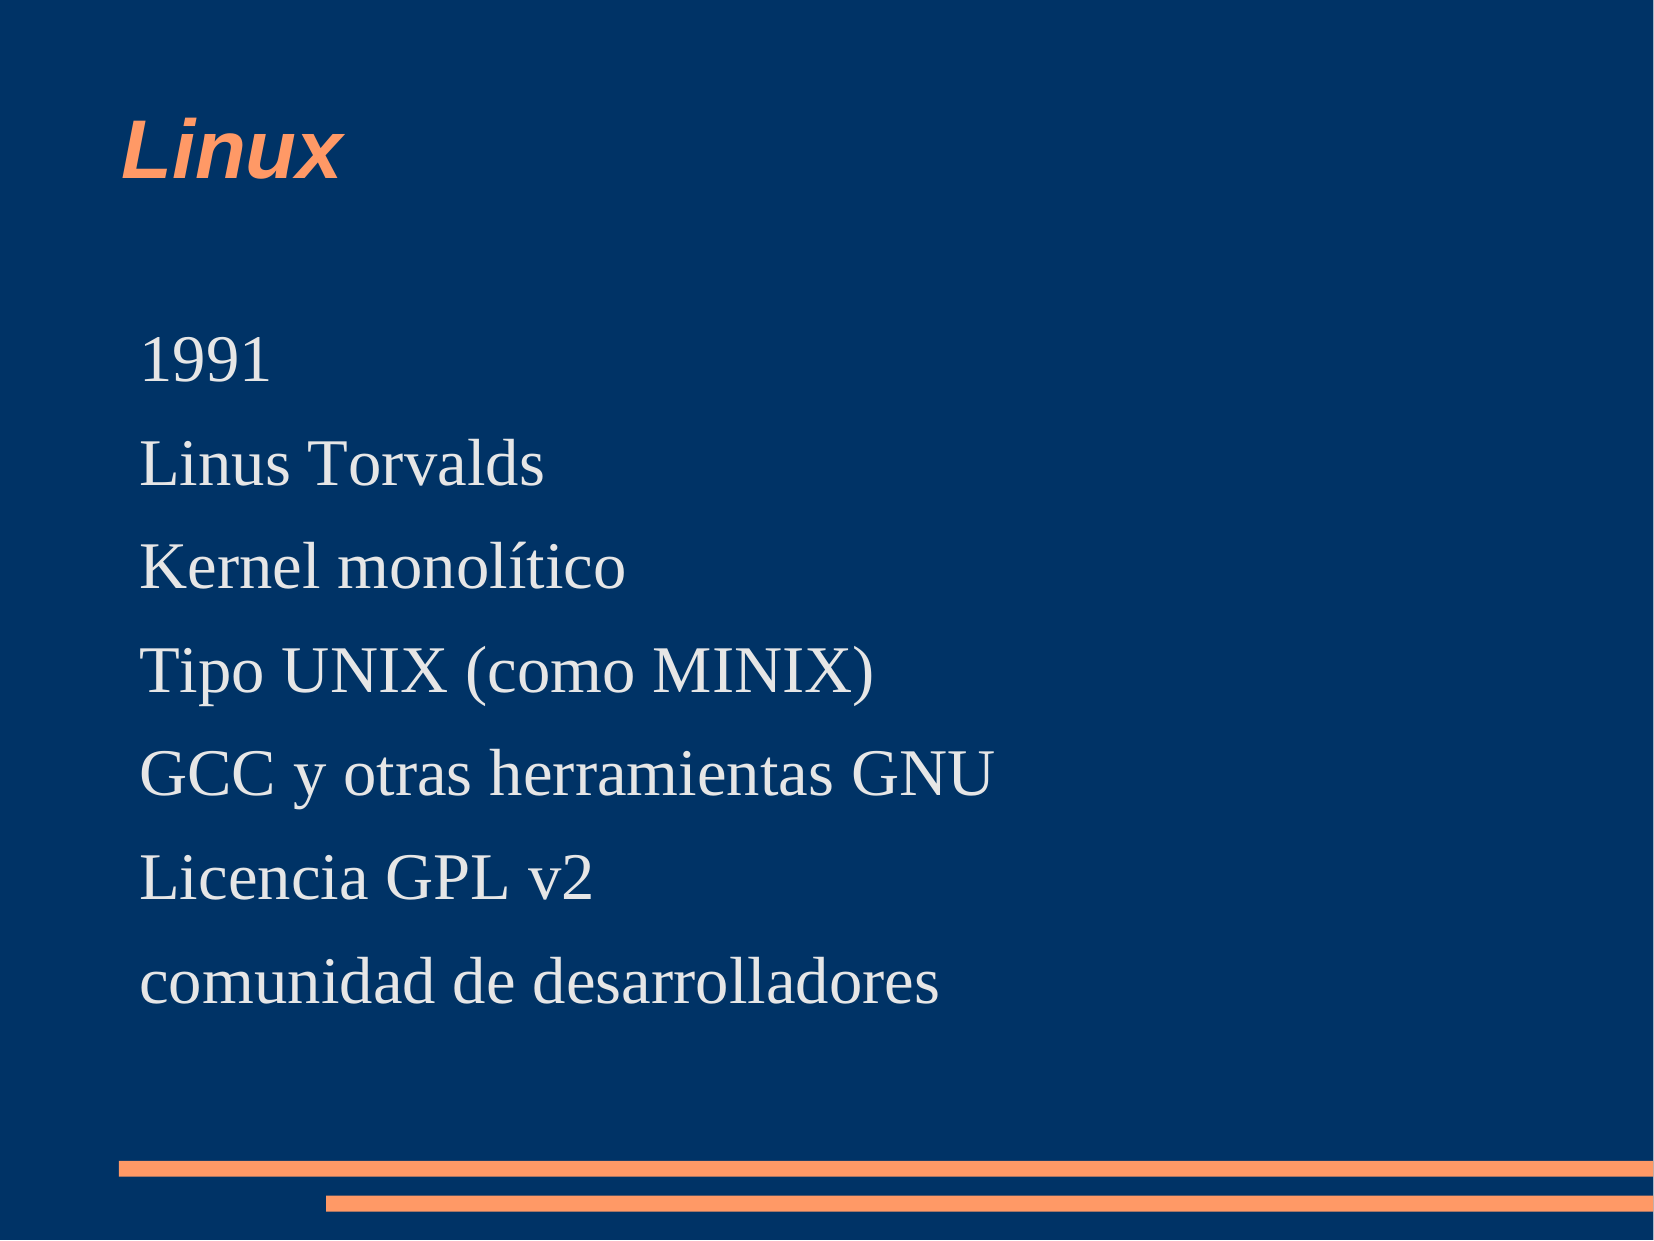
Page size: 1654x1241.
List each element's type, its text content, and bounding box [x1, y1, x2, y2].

title Linux [121, 53, 1534, 246]
list 1991 Linus Torvalds Kernel monolítico Tipo UNIX (como MINIX) GCC y otras herramientas GNU Licencia GPL v2 comunidad de desarrolladores [121, 322, 1561, 1118]
